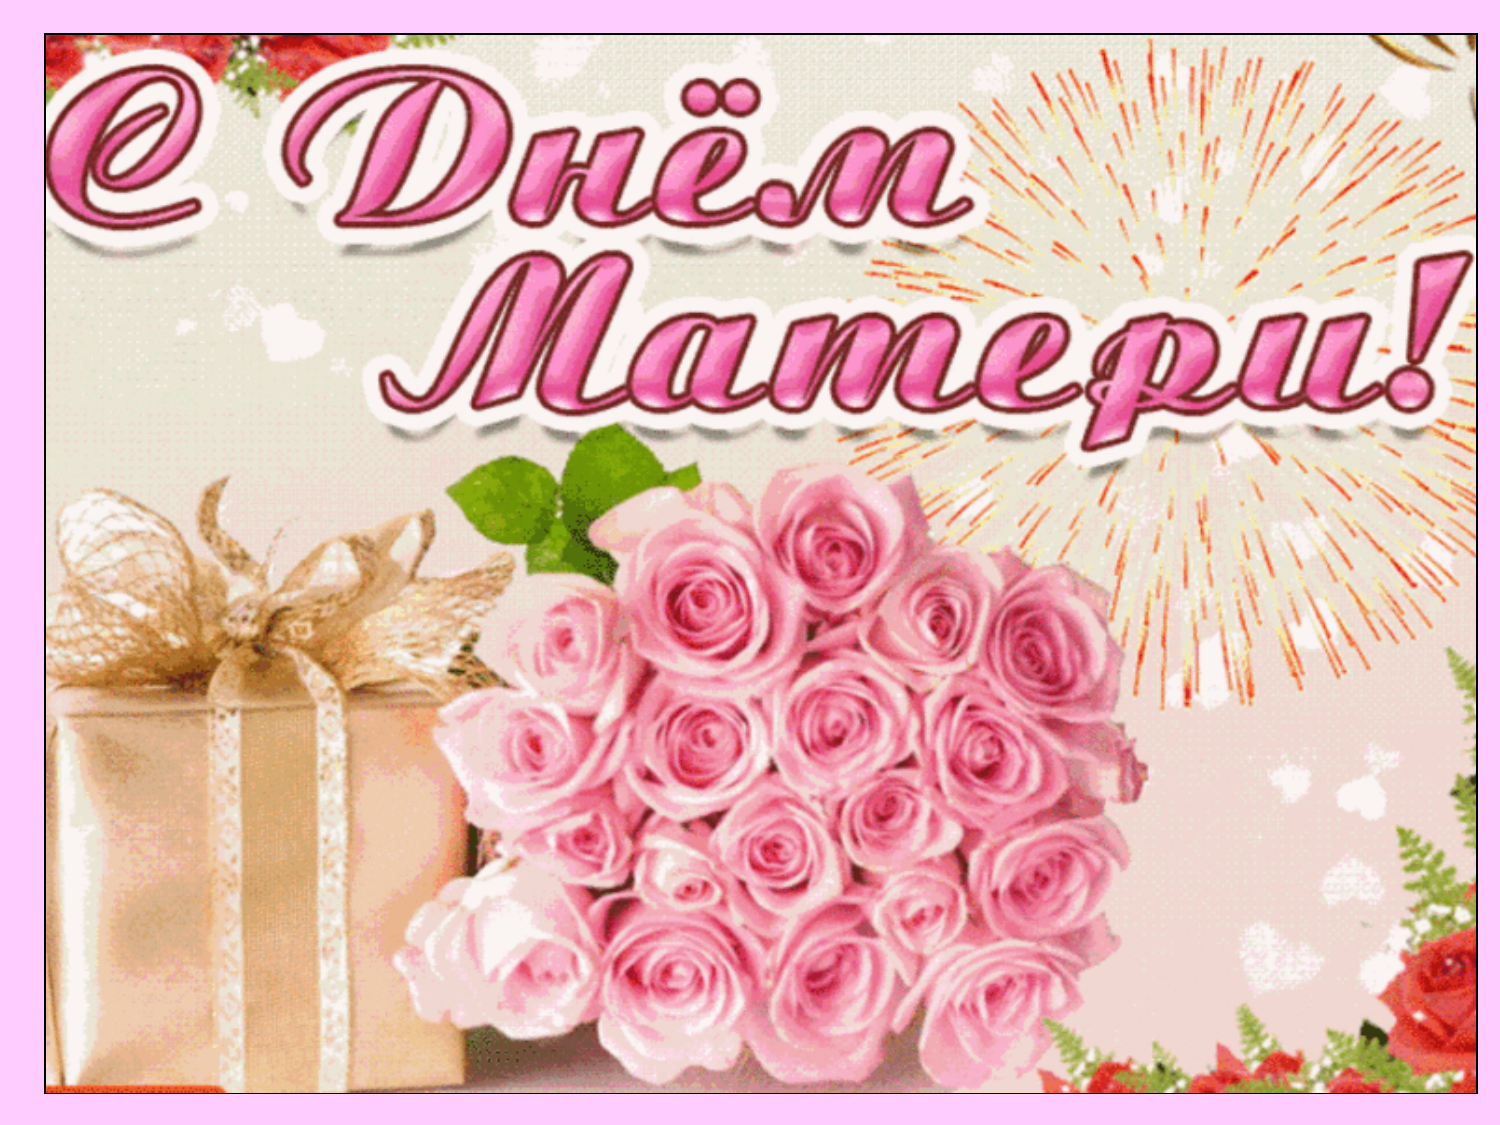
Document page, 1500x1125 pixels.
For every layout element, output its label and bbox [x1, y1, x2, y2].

picture [45, 34, 1477, 1093]
